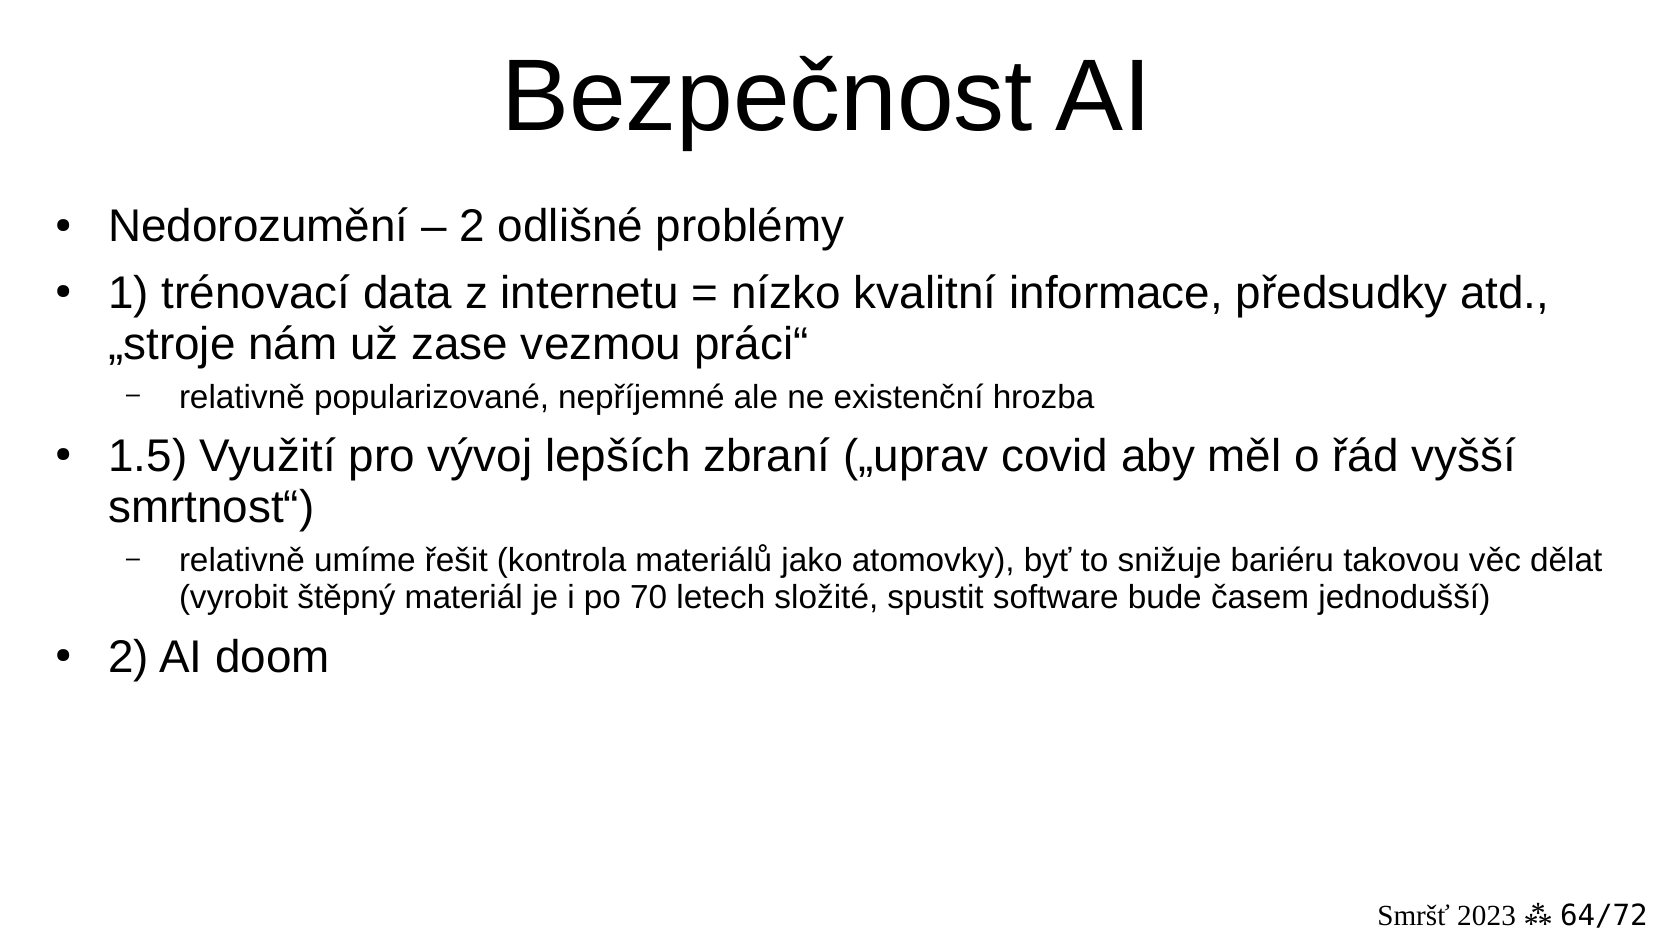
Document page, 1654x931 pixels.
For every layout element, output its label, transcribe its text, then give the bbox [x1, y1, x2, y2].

title Bezpečnost AI [82, 38, 1571, 153]
list Nedorozumění – 2 odlišné problémy 1) trénovací data z internetu = nízko kvalitní informace, předsudky atd., „stroje nám už zase vezmou práci“ relativně popularizované, nepříjemné ale ne existenční hrozba 1.5) Využití pro vývoj lepších zbraní („uprav covid aby měl o řád vyšší smrtnost“) relativně umíme řešit (kontrola materiálů jako atomovky), byť to snižuje bariéru takovou věc dělat (vyrobit štěpný materiál je i po 70 letech složité, spustit software bude časem jednodušší) 2) AI doom [37, 200, 1613, 897]
